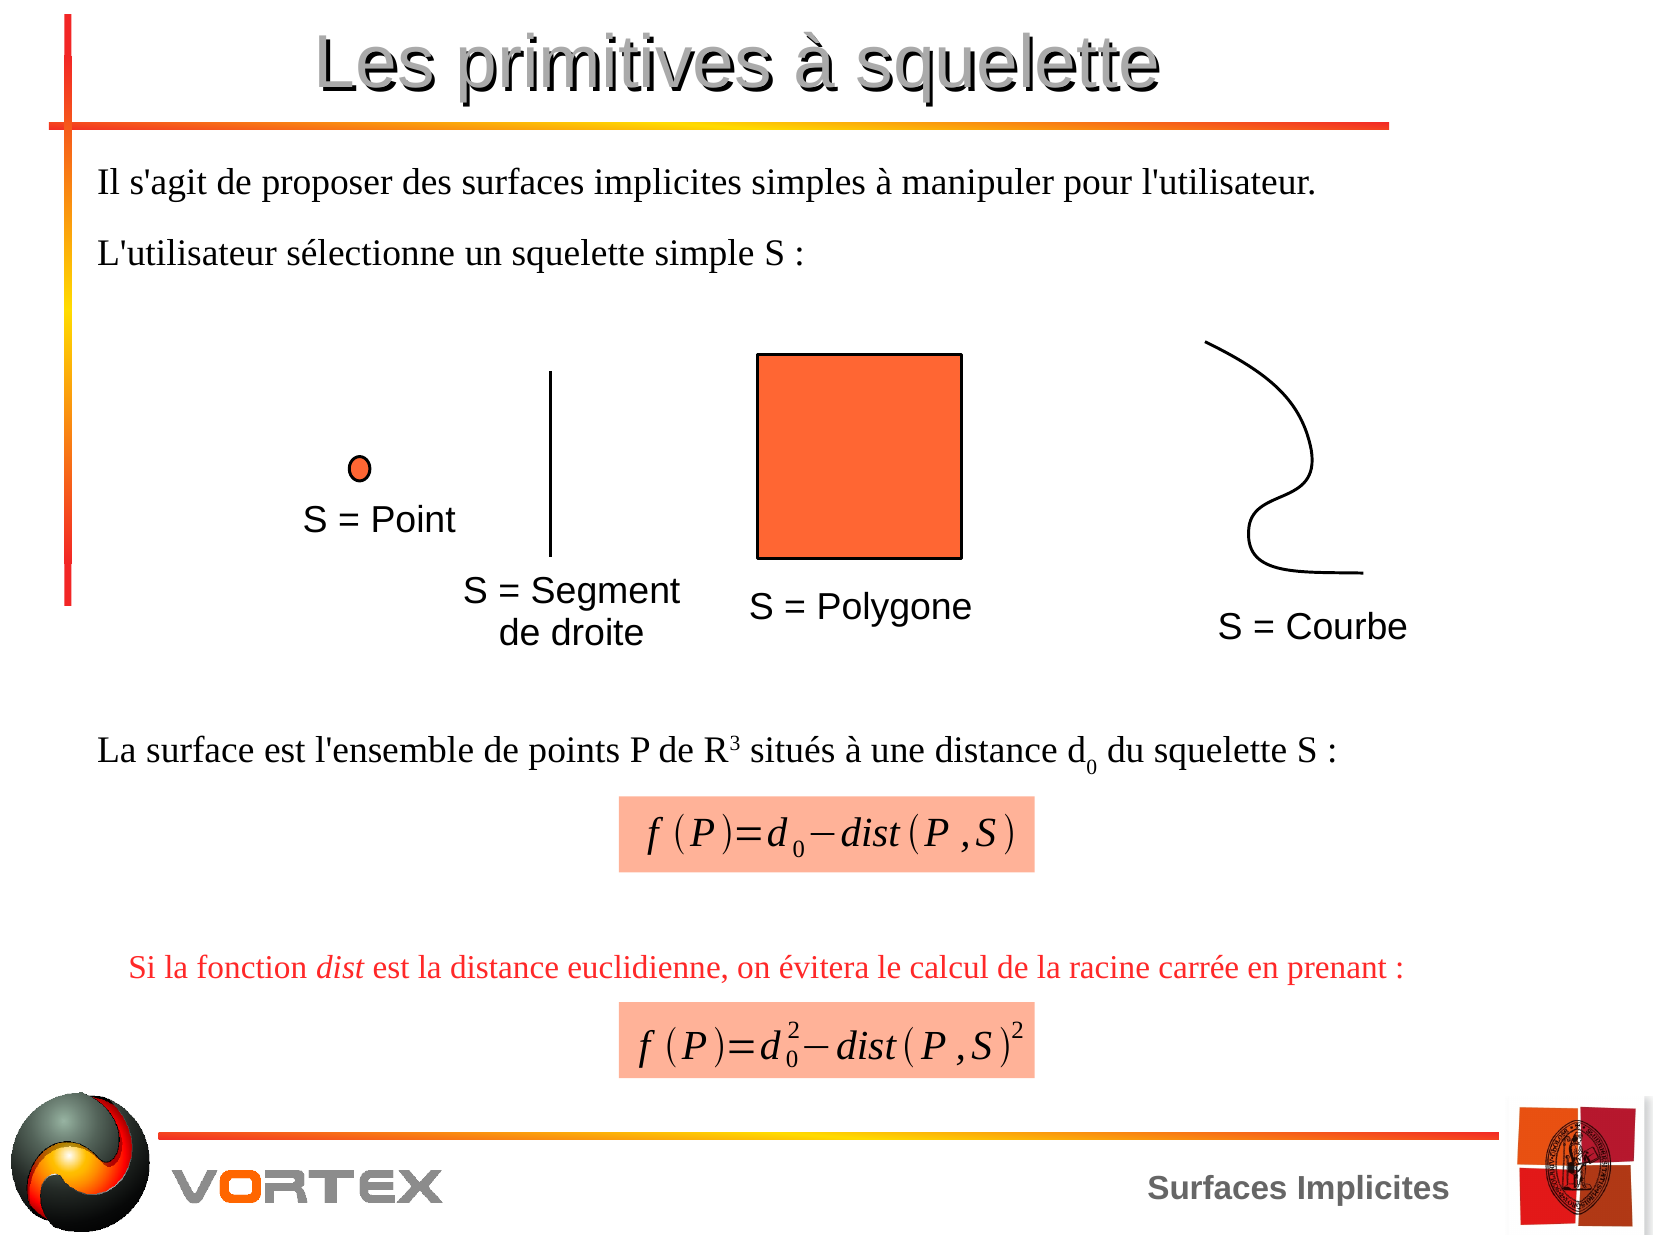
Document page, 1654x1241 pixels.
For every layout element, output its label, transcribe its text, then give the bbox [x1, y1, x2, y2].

text_box [757, 354, 962, 559]
text_box S = Courbe [1197, 597, 1429, 707]
picture [11, 1092, 443, 1232]
text_box S = Point [271, 491, 488, 601]
text_box [618, 796, 1035, 873]
text_box [349, 456, 370, 481]
title Les primitives à squelette [82, 4, 1392, 120]
chart [631, 810, 1022, 863]
chart [622, 1016, 1031, 1074]
text_box [618, 1002, 1035, 1079]
list Il s'agit de proposer des surfaces implicites simples à manipuler pour l'utilisateur. L'utilisateur sélectionne un squelette simple S : La surface est l'ensemble de points P de R3 situés à une distance d0 du squelette S : Si la fonction dist est la distance euclidienne, on évitera le calcul de la racine carrée en prenant : [79, 160, 1617, 1103]
text_box S = Polygone [726, 578, 995, 688]
picture [1505, 1096, 1653, 1235]
text_box S = Segment de droite [432, 562, 712, 718]
